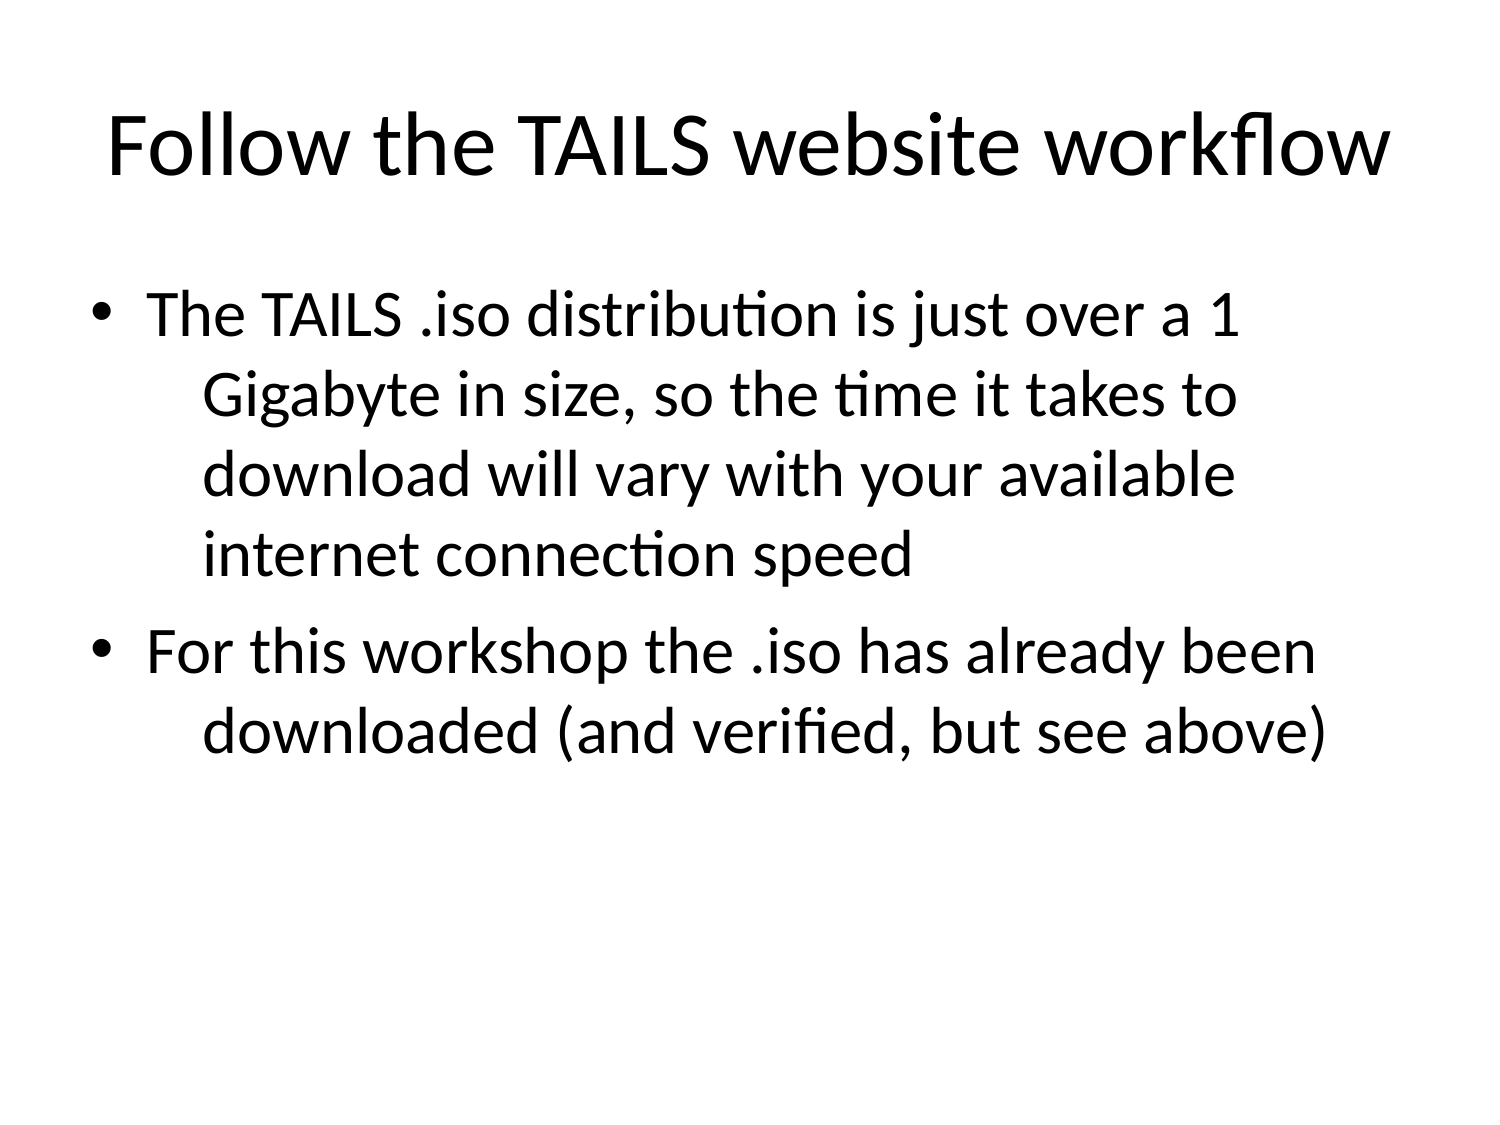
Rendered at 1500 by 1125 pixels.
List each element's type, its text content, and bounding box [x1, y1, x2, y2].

list The TAILS .iso distribution is just over a 1 Gigabyte in size, so the time it takes to download will vary with your available internet connection speed For this workshop the .iso has already been downloaded (and verified, but see above) [75, 262, 1426, 1005]
title Follow the TAILS website workflow [75, 45, 1426, 233]
